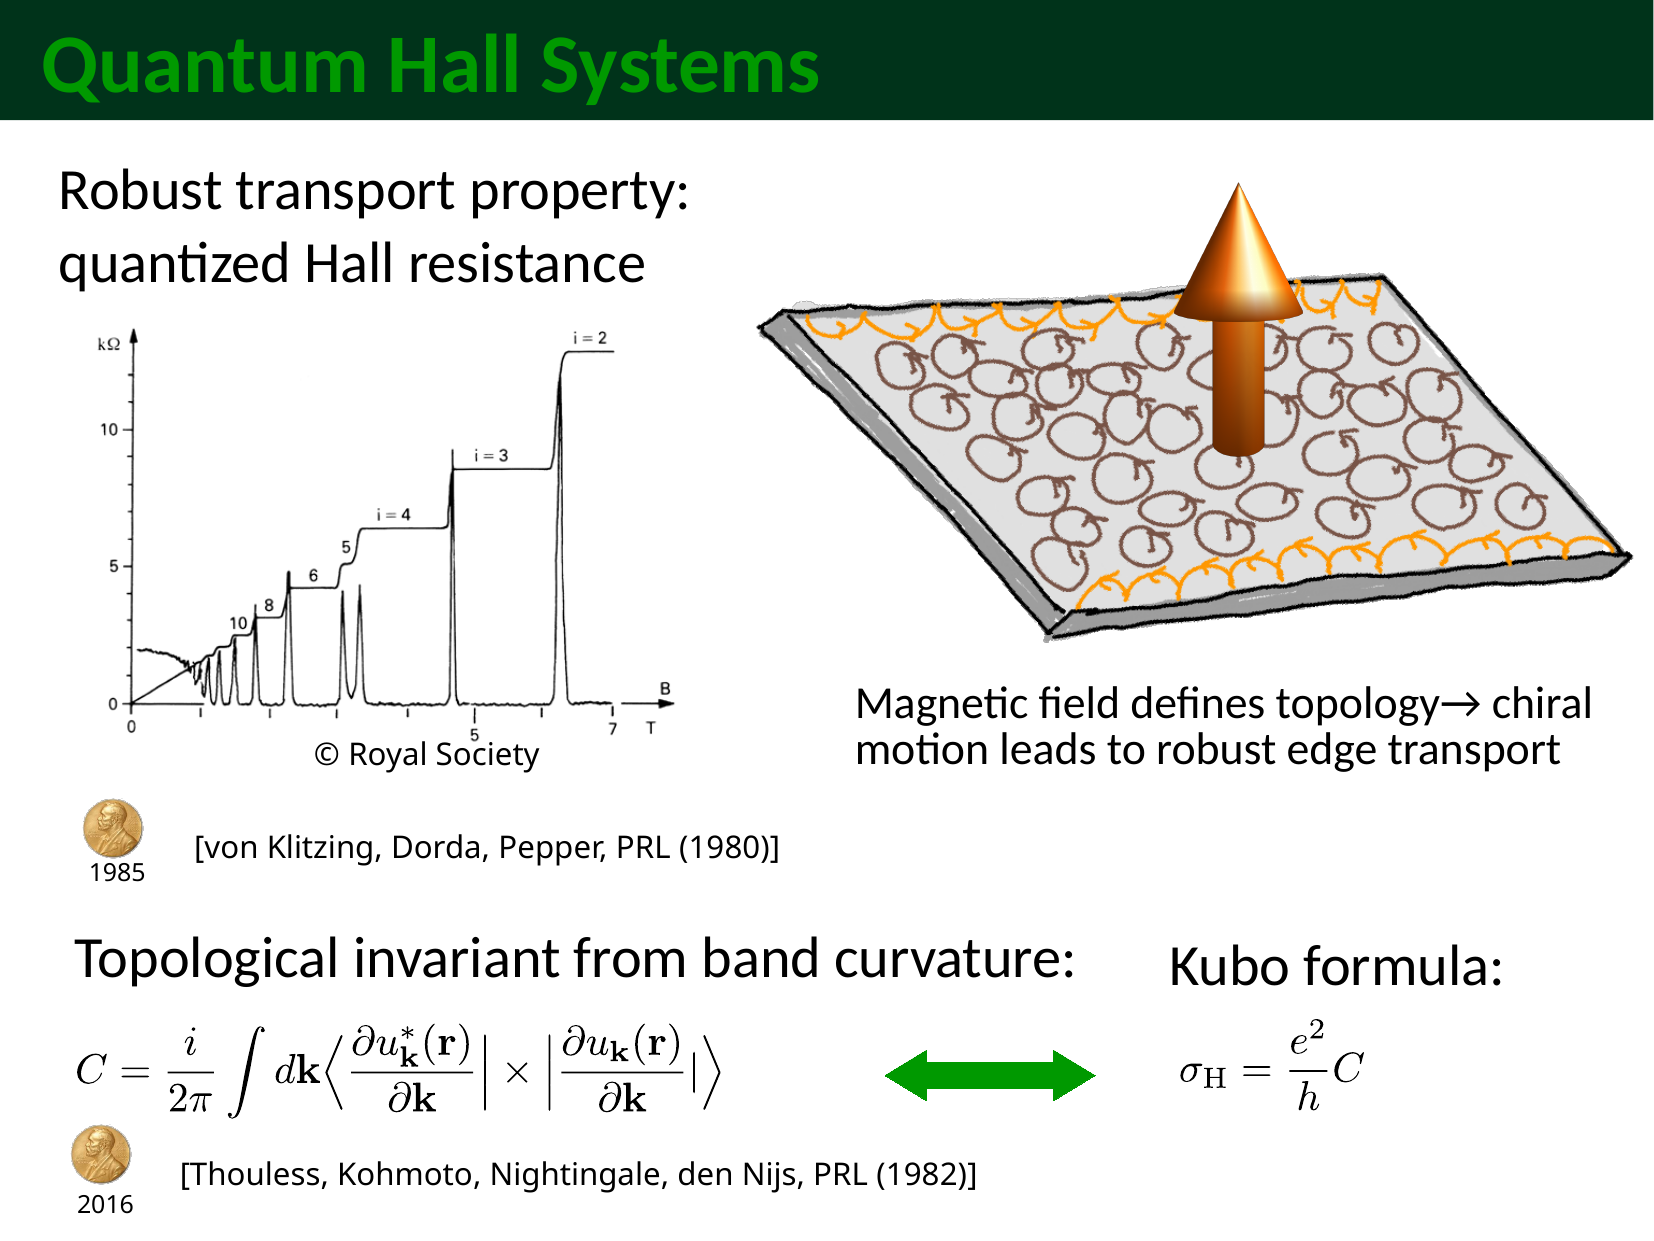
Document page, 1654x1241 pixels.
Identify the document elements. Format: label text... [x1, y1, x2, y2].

text_box Robust transport property: quantized Hall resistance [43, 158, 798, 378]
picture [70, 1132, 132, 1179]
picture [747, 253, 1645, 662]
text_box © Royal Society [28, 724, 826, 778]
text_box Kubo formula: [1154, 934, 1654, 1081]
text_box [Thouless, Kohmoto, Nightingale, den Nijs, PRL (1982)] [165, 1144, 1231, 1241]
text_box Magnetic field defines topology→ chiral motion leads to robust edge transport [840, 676, 1636, 784]
picture [86, 378, 687, 724]
text_box Topological invariant from band curvature: [60, 926, 1096, 1132]
text_box [885, 1050, 1096, 1101]
text_box 2016 [62, 1179, 166, 1228]
text_box Quantum Hall Systems [26, 1, 1515, 126]
text_box [von Klitzing, Dorda, Pepper, PRL (1980)] [179, 817, 809, 926]
text_box 1985 [73, 847, 177, 895]
picture [82, 798, 144, 847]
text_box [1178, 1081, 1365, 1111]
